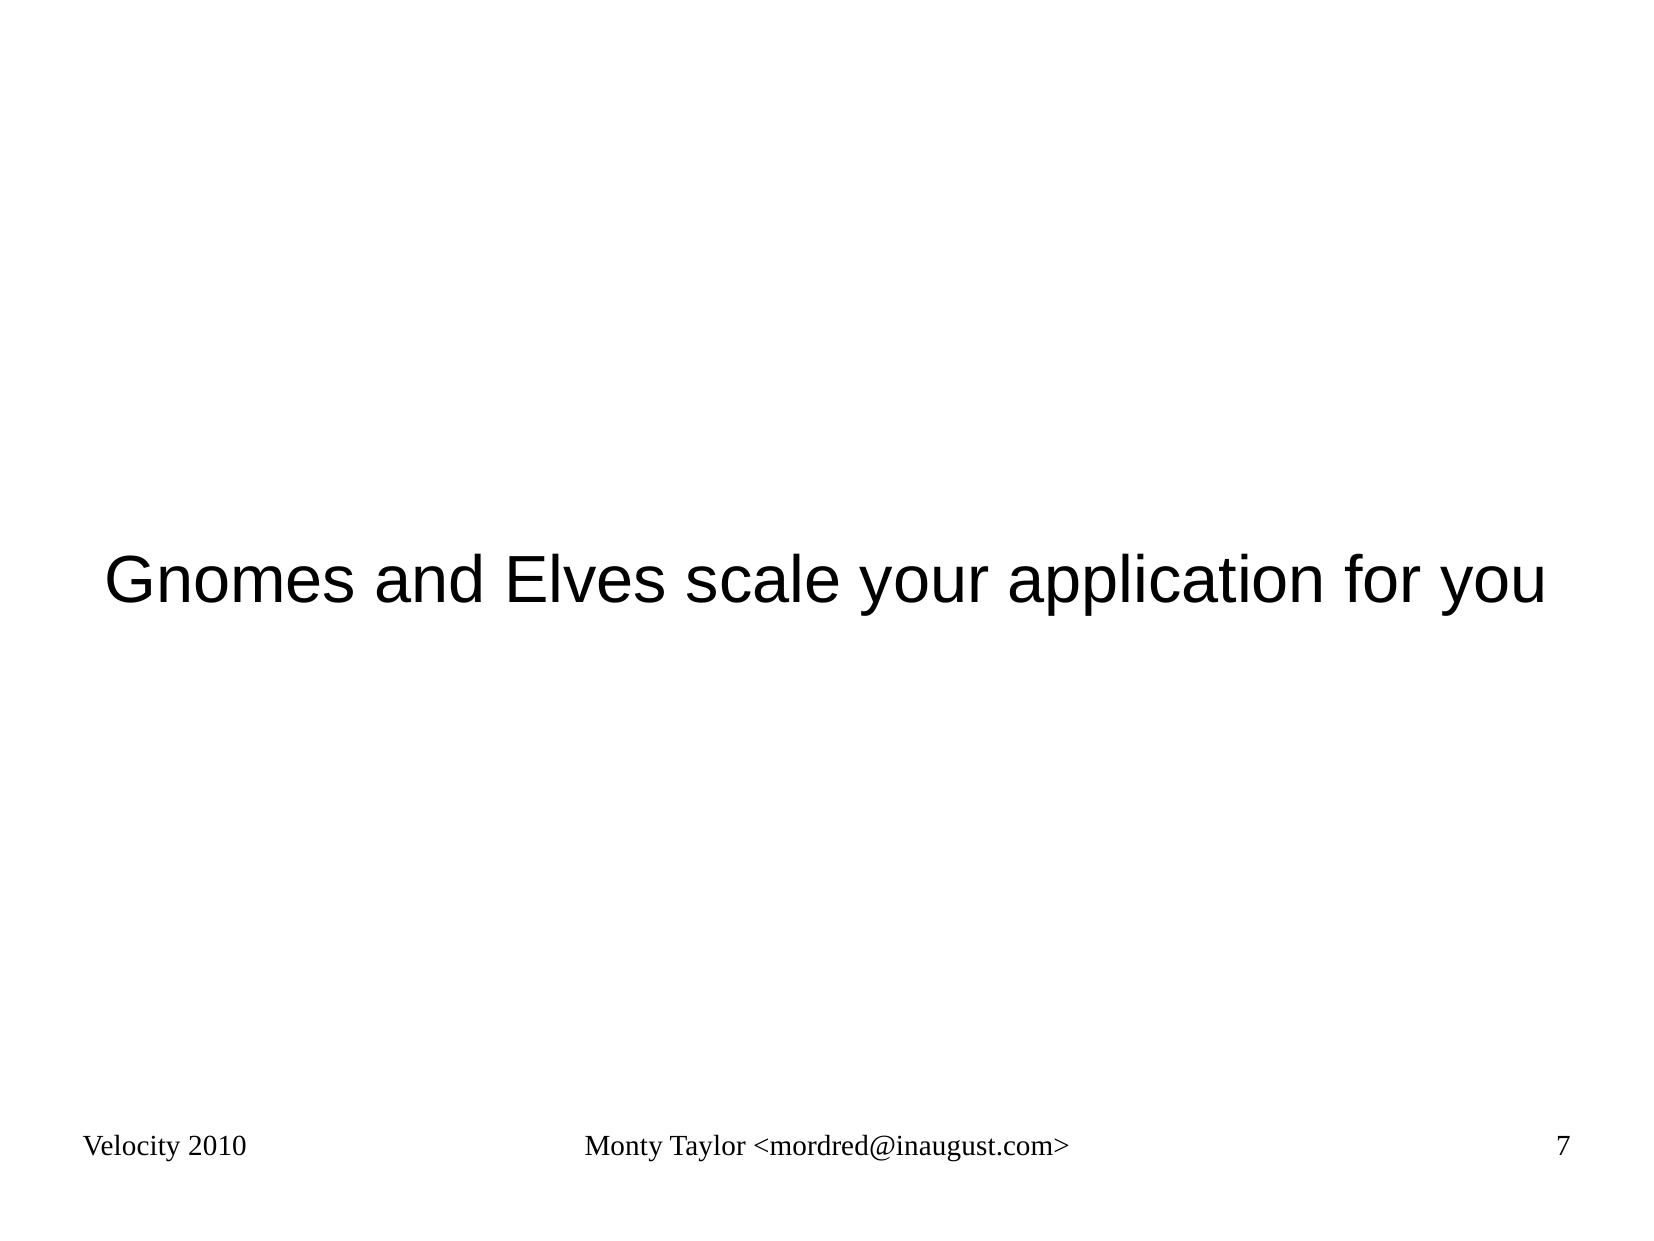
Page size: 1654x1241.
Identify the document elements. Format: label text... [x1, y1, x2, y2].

subtitle Gnomes and Elves scale your application for you [82, 56, 1571, 1102]
